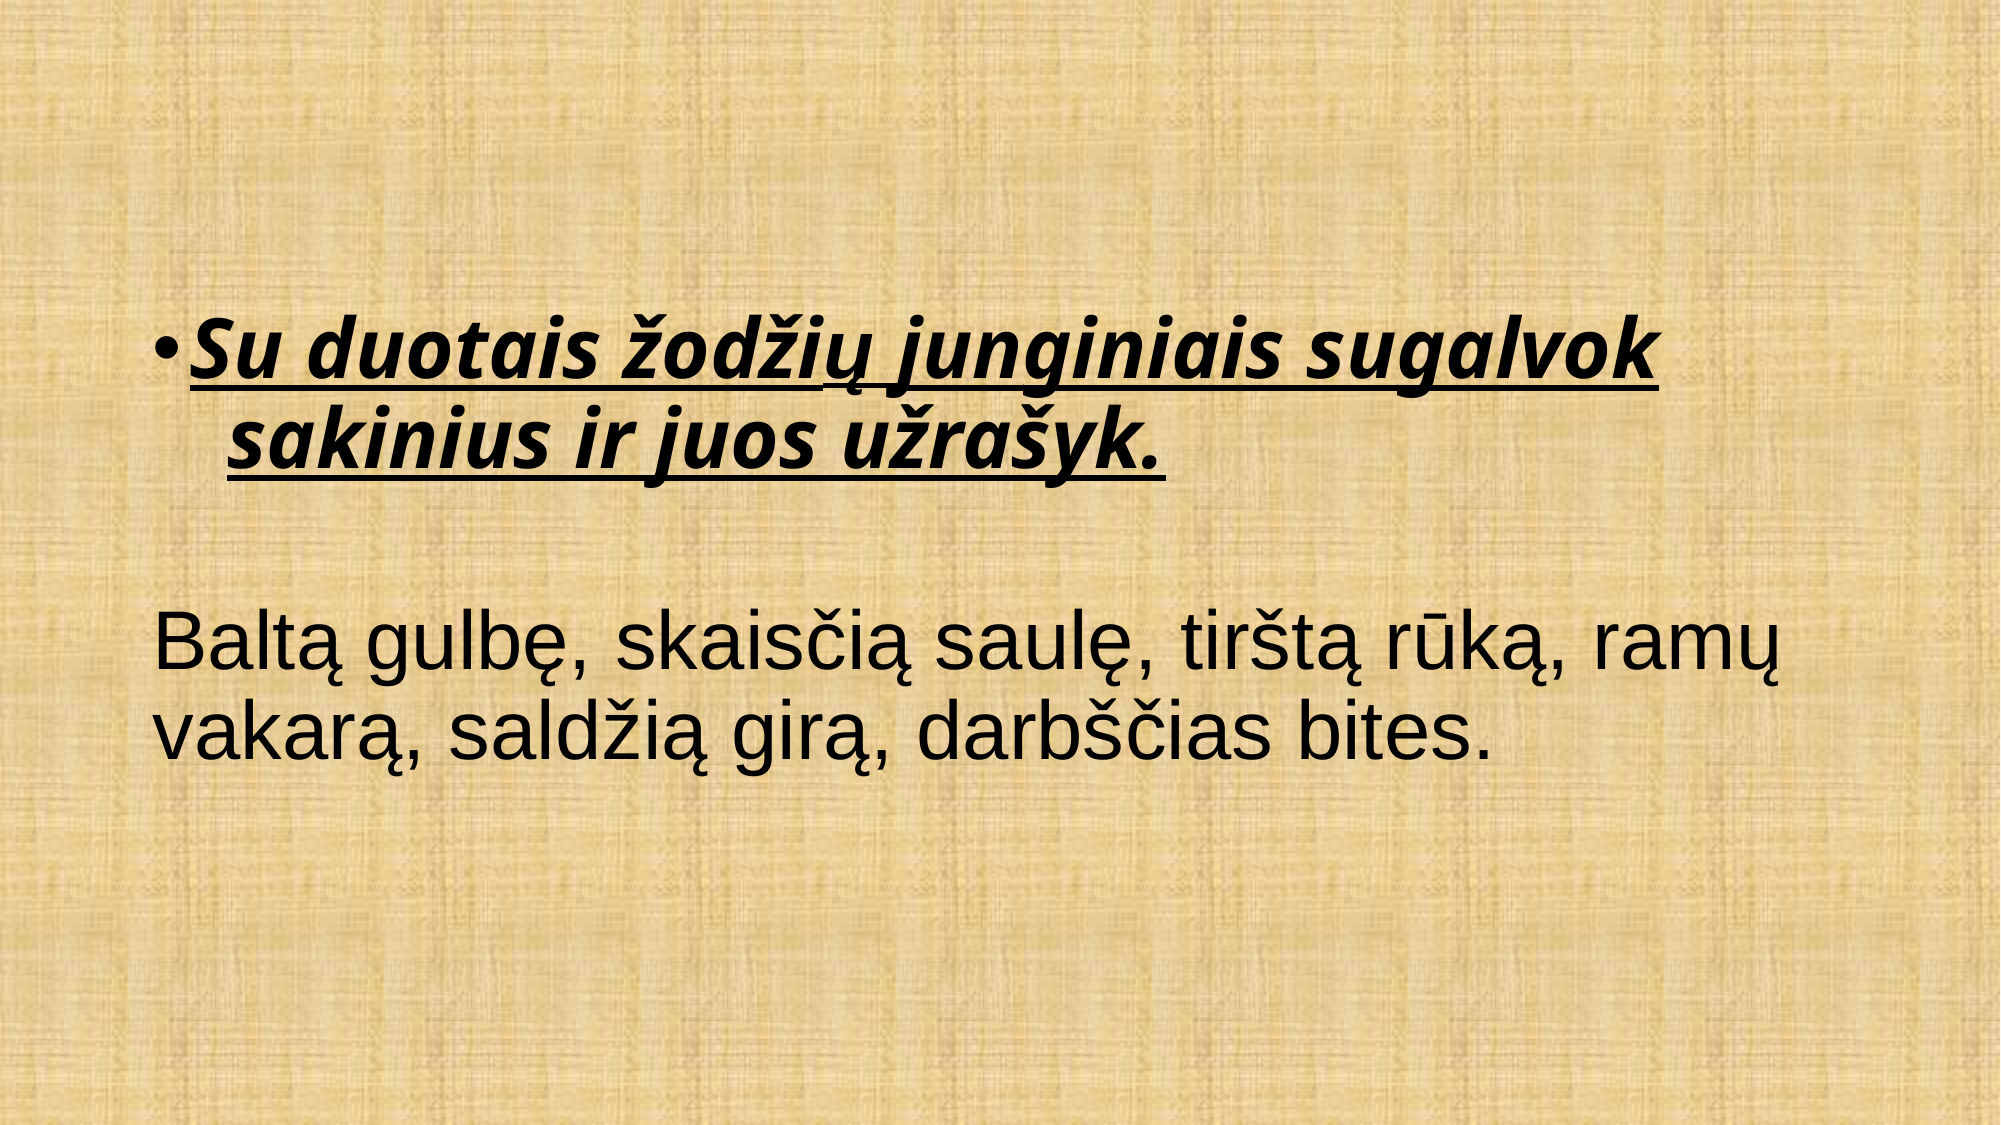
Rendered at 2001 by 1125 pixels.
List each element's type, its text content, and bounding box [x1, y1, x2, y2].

list Su duotais žodžių junginiais sugalvok sakinius ir juos užrašyk. Baltą gulbę, skaisčią saulę, tirštą rūką, ramų vakarą, saldžią girą, darbščias bites. [137, 299, 1863, 1014]
